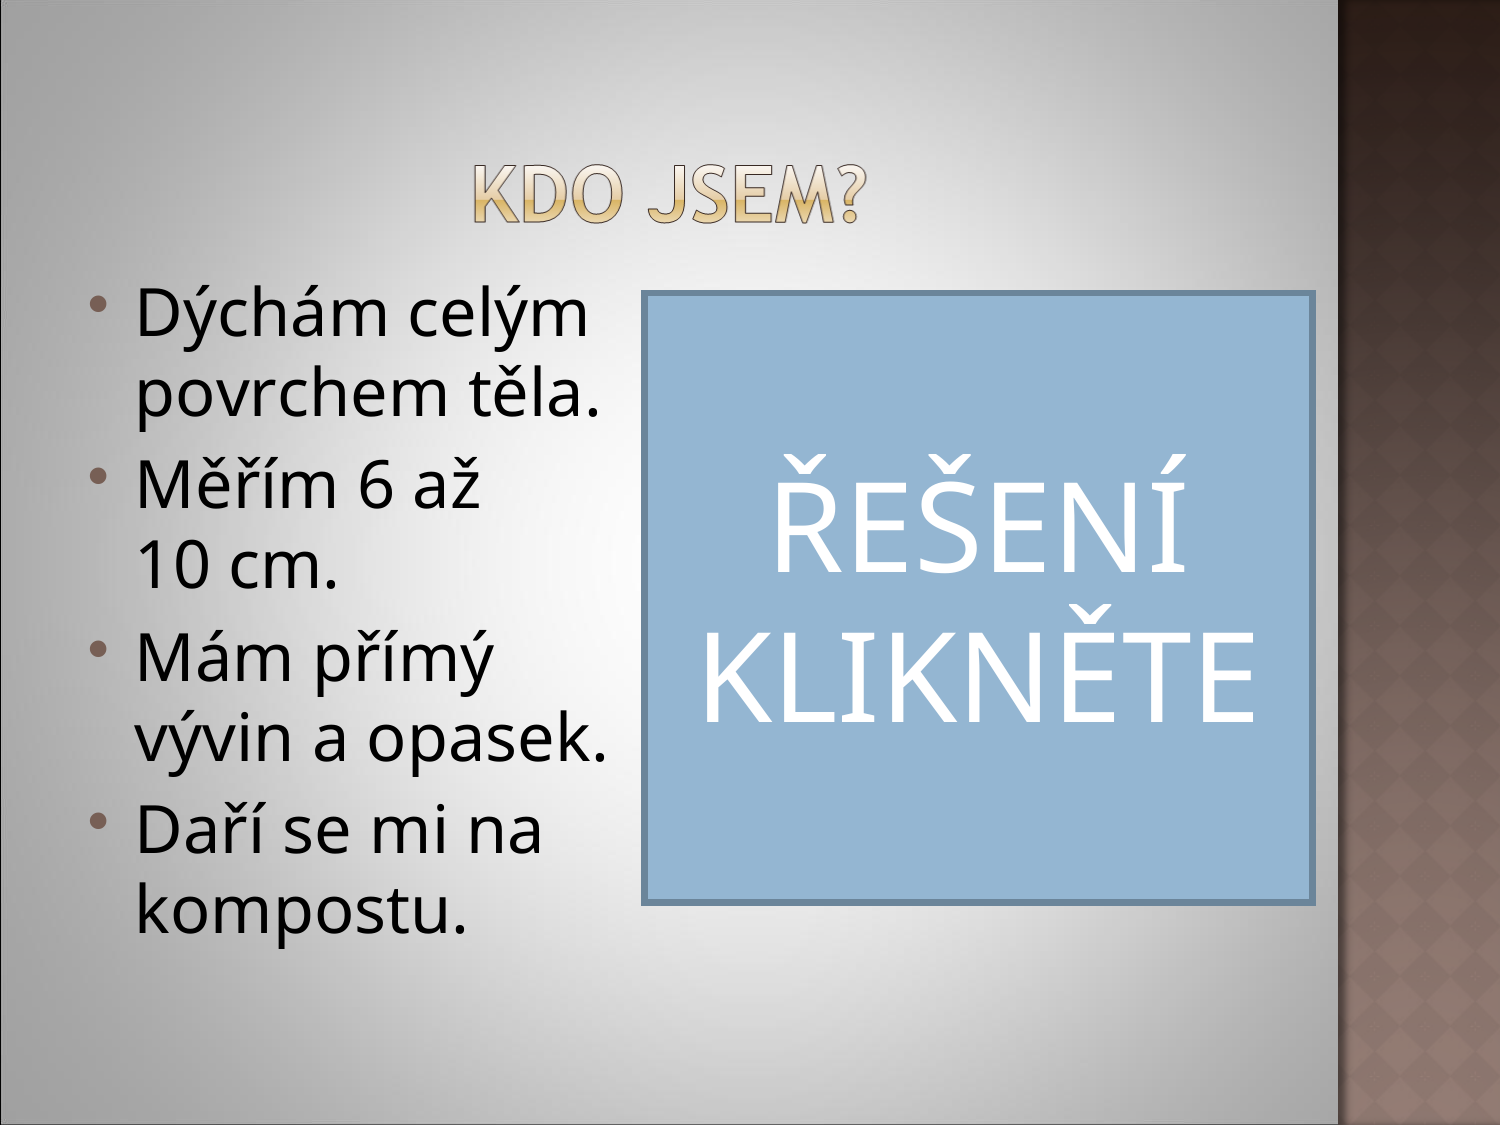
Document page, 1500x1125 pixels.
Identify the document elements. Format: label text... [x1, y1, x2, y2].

picture [0, 0, 1500, 1125]
text_box [73, 52, 1265, 241]
text_box ŘEŠENÍ KLIKNĚTE [644, 292, 1313, 903]
list Dýchám celým povrchem těla. Měřím 6 až 10 cm. Mám přímý vývin a opasek. Daří se mi na kompostu. [74, 262, 653, 1048]
